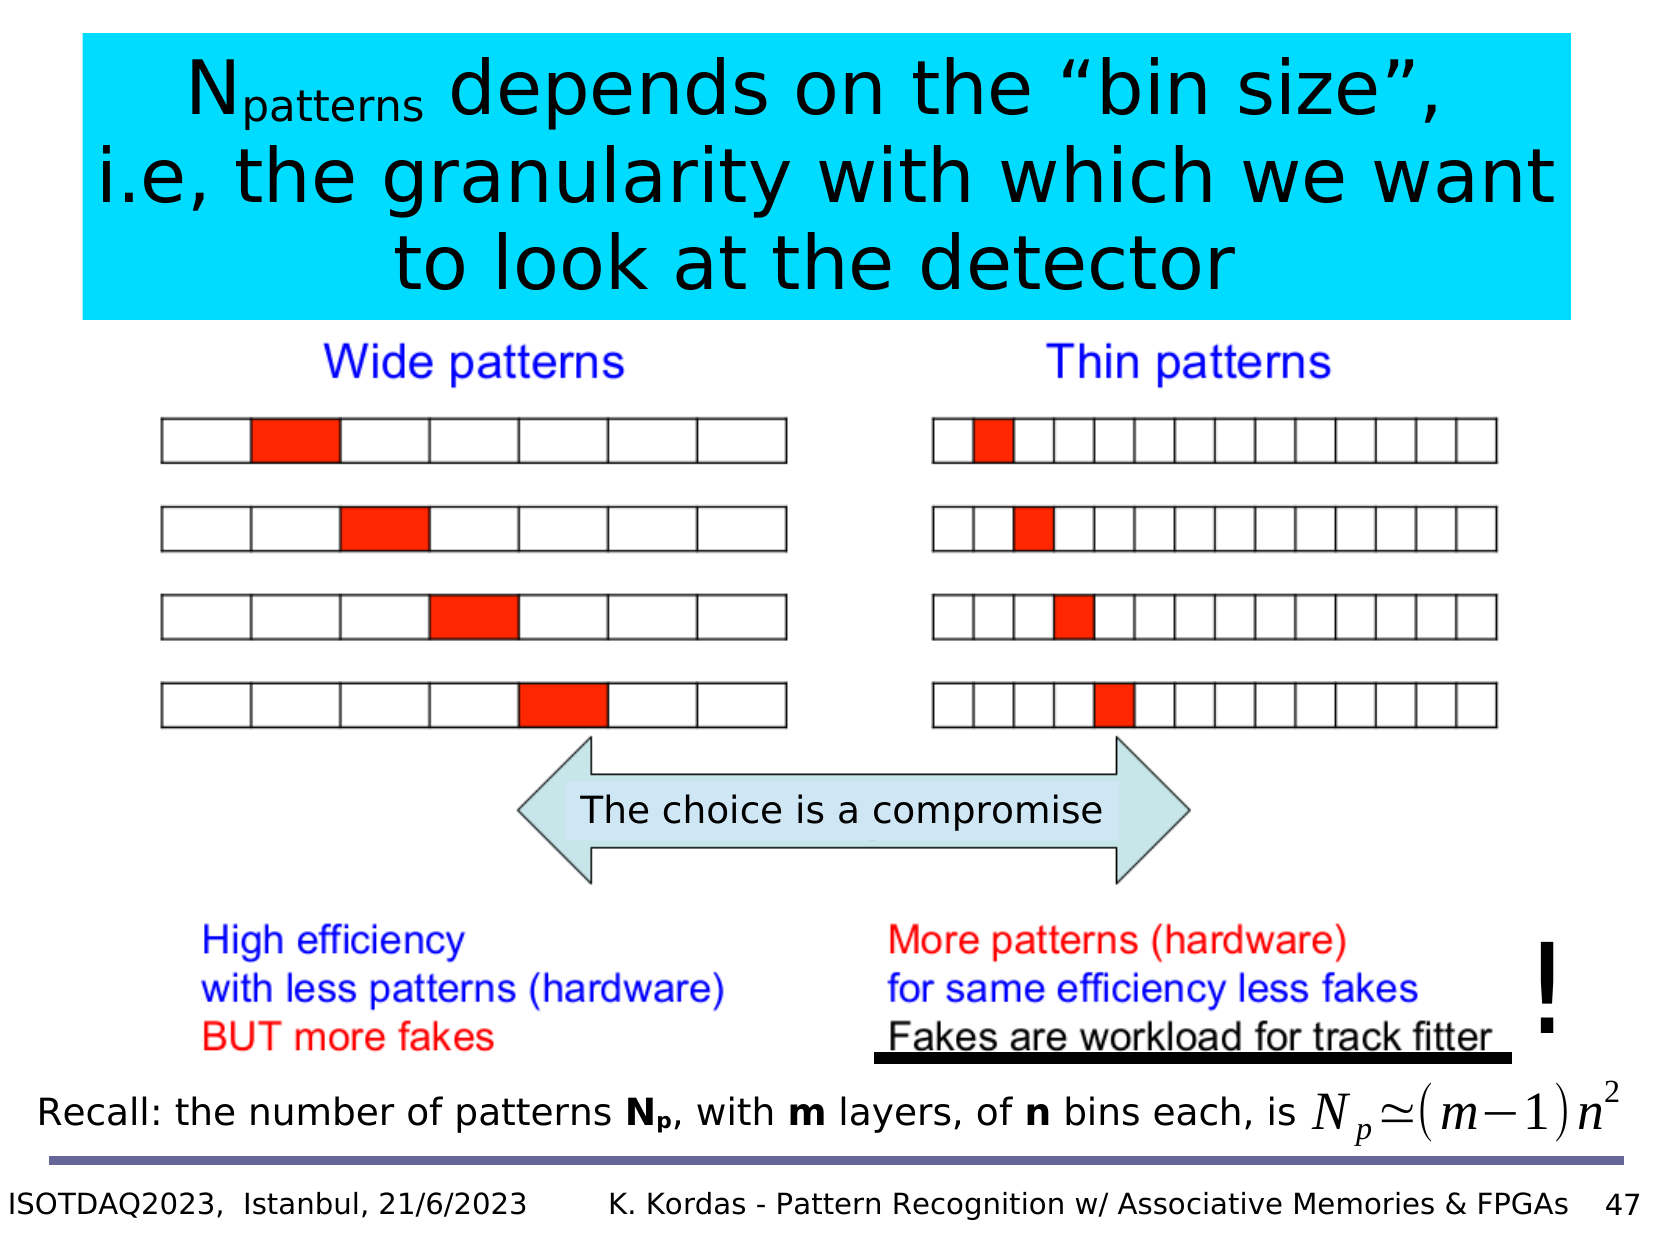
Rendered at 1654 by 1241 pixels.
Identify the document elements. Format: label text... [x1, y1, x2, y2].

picture [153, 336, 1535, 1074]
text_box The choice is a compromise [565, 781, 1120, 841]
title Npatterns depends on the “bin size”, i.e, the granularity with which we want to look at the detector [82, 33, 1571, 320]
text_box Recall: the number of patterns Np, with m layers, of n bins each, is [21, 1083, 1312, 1155]
chart [1295, 1072, 1634, 1148]
text_box ! [1507, 910, 1588, 1071]
